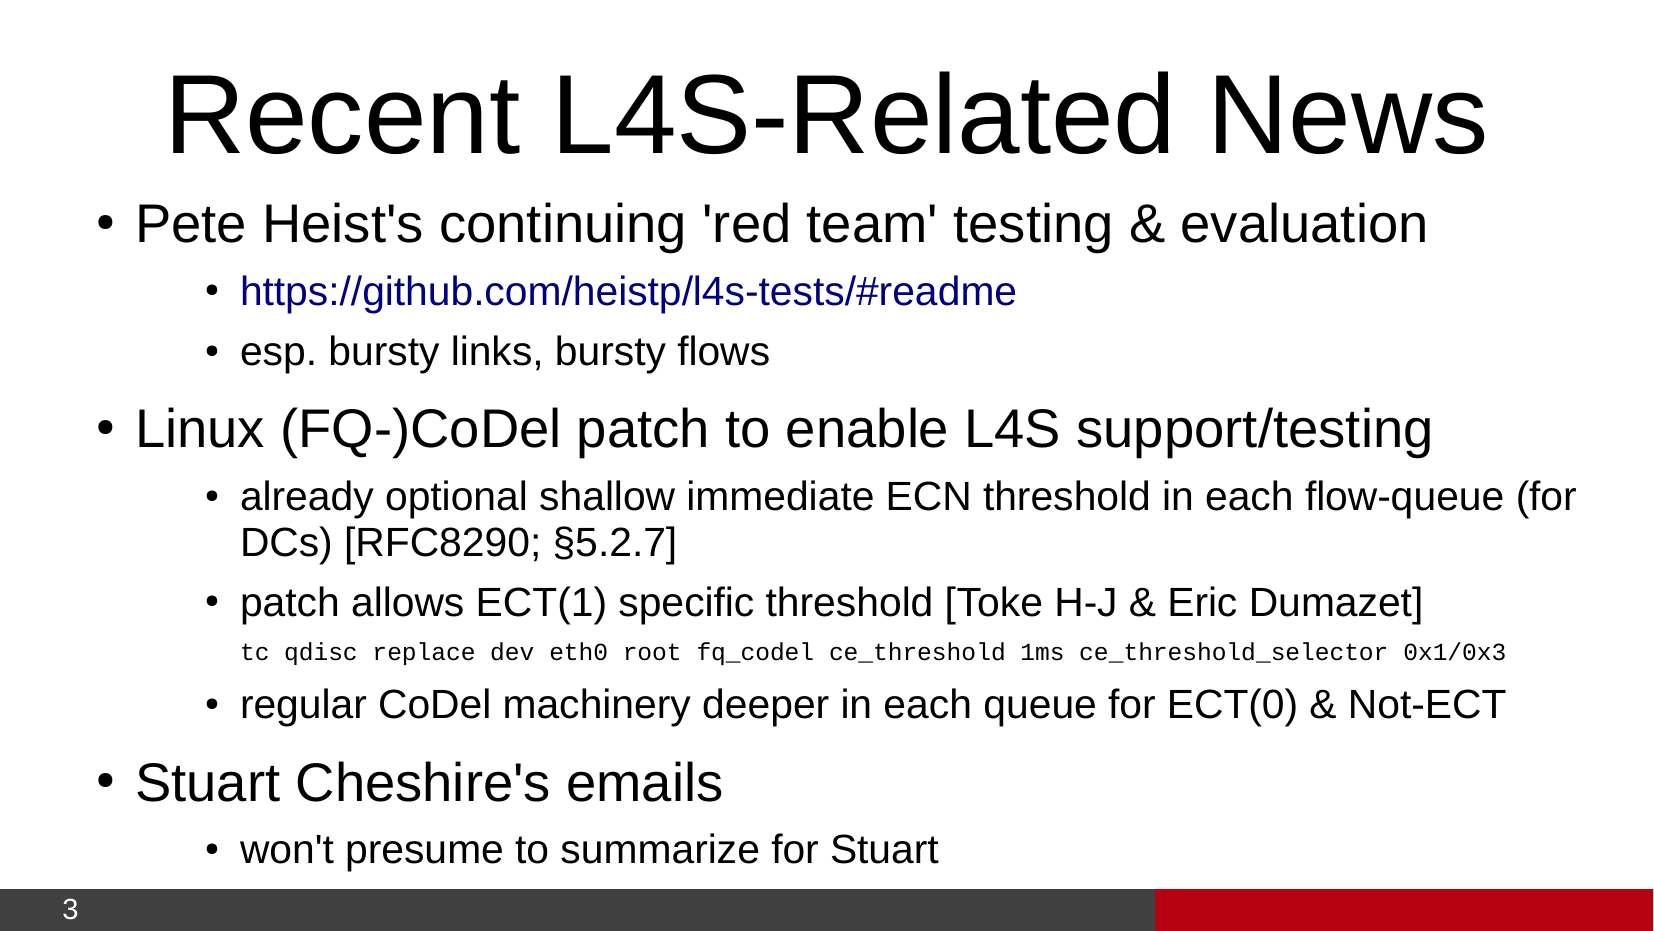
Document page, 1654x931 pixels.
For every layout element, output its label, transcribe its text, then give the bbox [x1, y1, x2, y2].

title Recent L4S-Related News [82, 37, 1571, 193]
list Pete Heist's continuing 'red team' testing & evaluation https://github.com/heistp/l4s-tests/#readme esp. bursty links, bursty flows Linux (FQ-)CoDel patch to enable L4S support/testing already optional shallow immediate ECN threshold in each flow-queue (for DCs) [RFC8290; §5.2.7] patch allows ECT(1) specific threshold [Toke H-J & Eric Dumazet] tc qdisc replace dev eth0 root fq_codel ce_threshold 1ms ce_threshold_selector 0x1/0x3 regular CoDel machinery deeper in each queue for ECT(0) & Not-ECT Stuart Cheshire's emails won't presume to summarize for Stuart [82, 193, 1585, 884]
